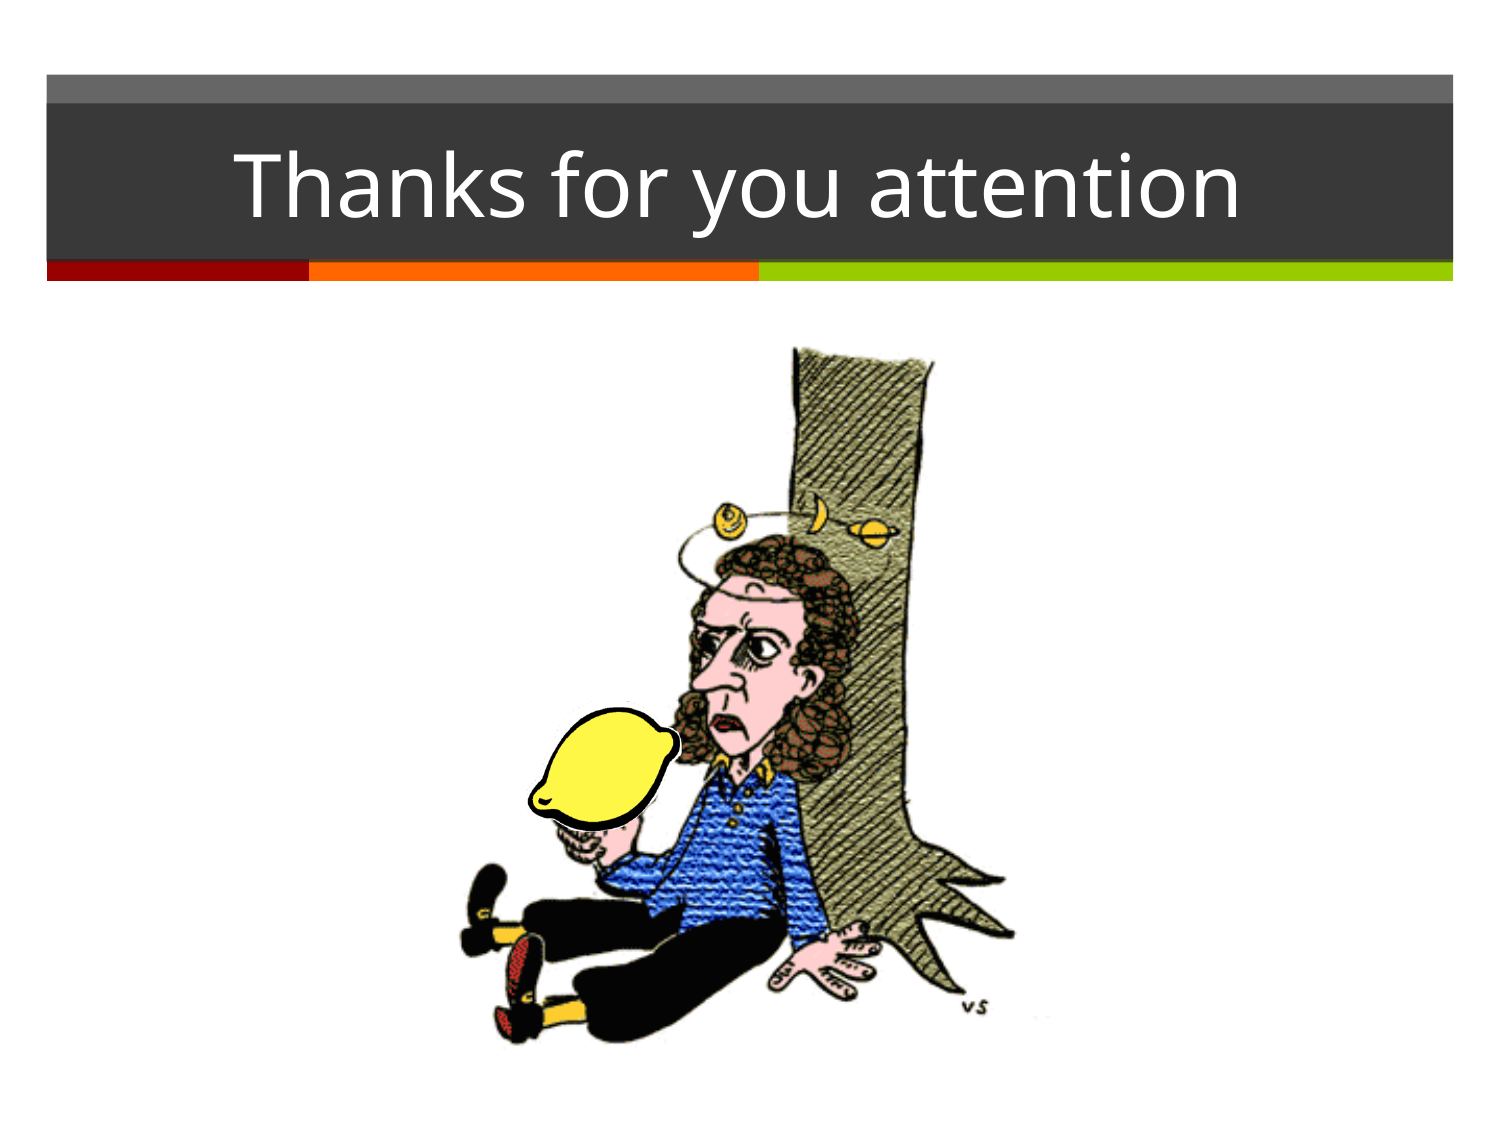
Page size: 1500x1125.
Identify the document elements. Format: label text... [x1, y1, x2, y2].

text_box Thanks for you attention [46, 103, 1454, 263]
picture [437, 310, 1063, 1125]
